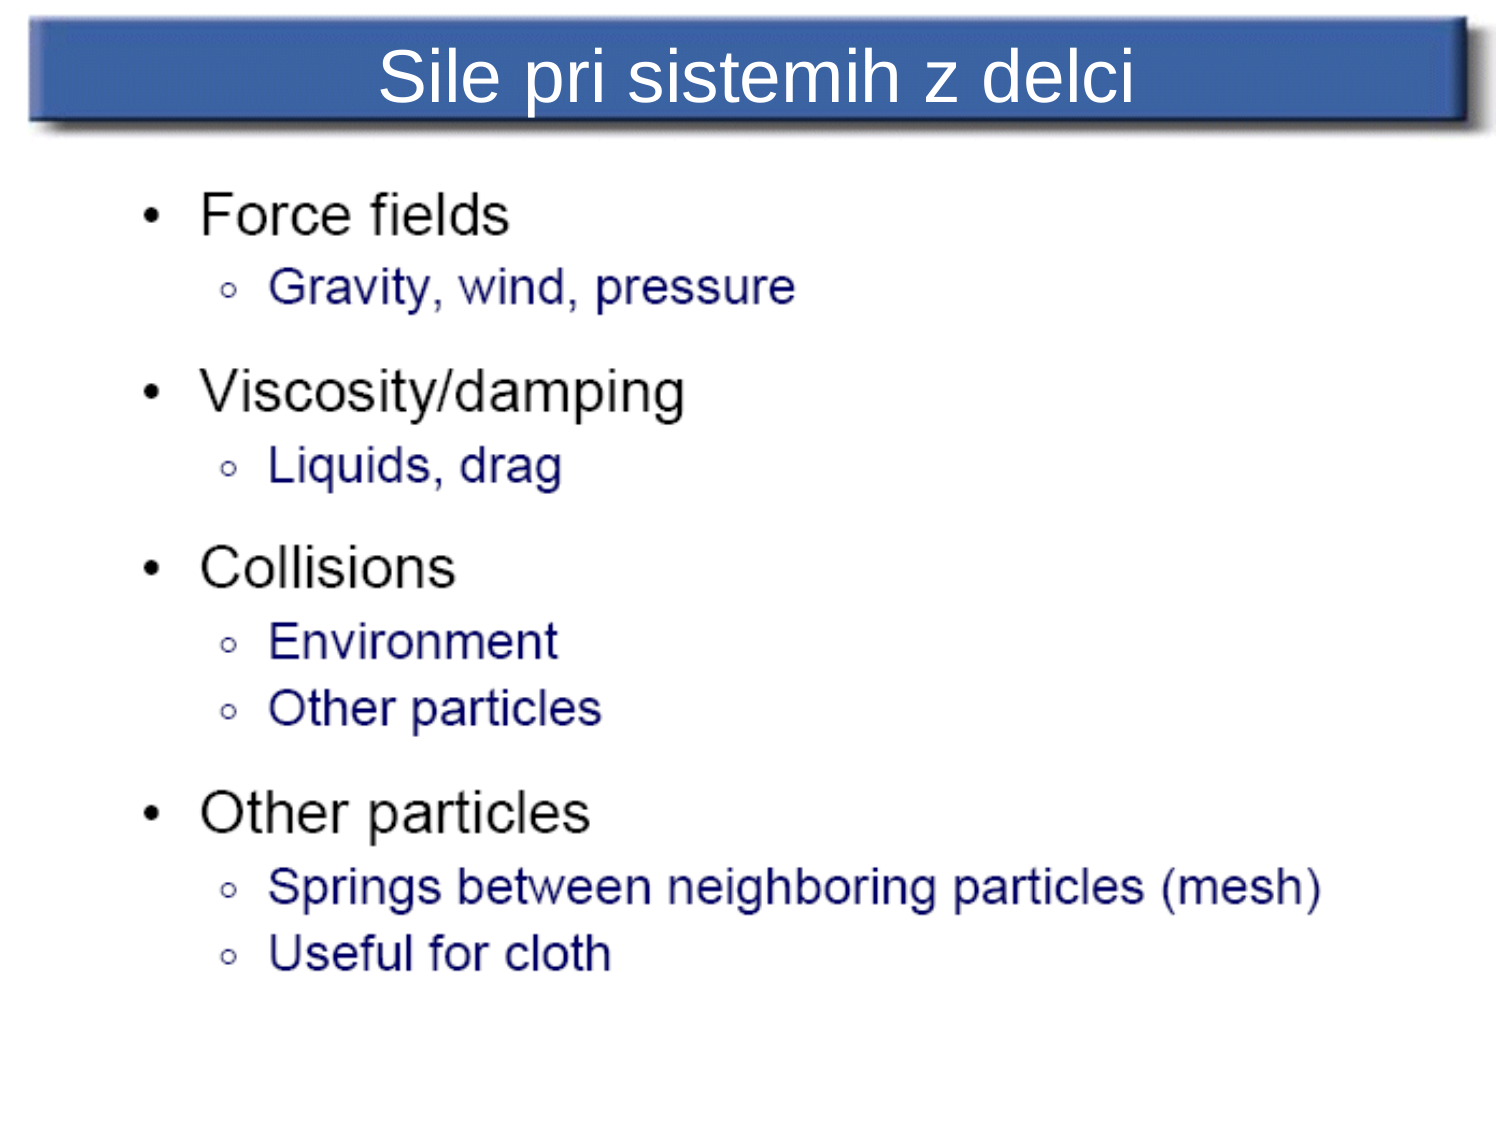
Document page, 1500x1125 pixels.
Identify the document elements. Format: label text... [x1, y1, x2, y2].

text_box Sile pri sistemih z delci [363, 20, 1152, 126]
picture [123, 167, 1459, 1010]
picture [27, 13, 1496, 141]
